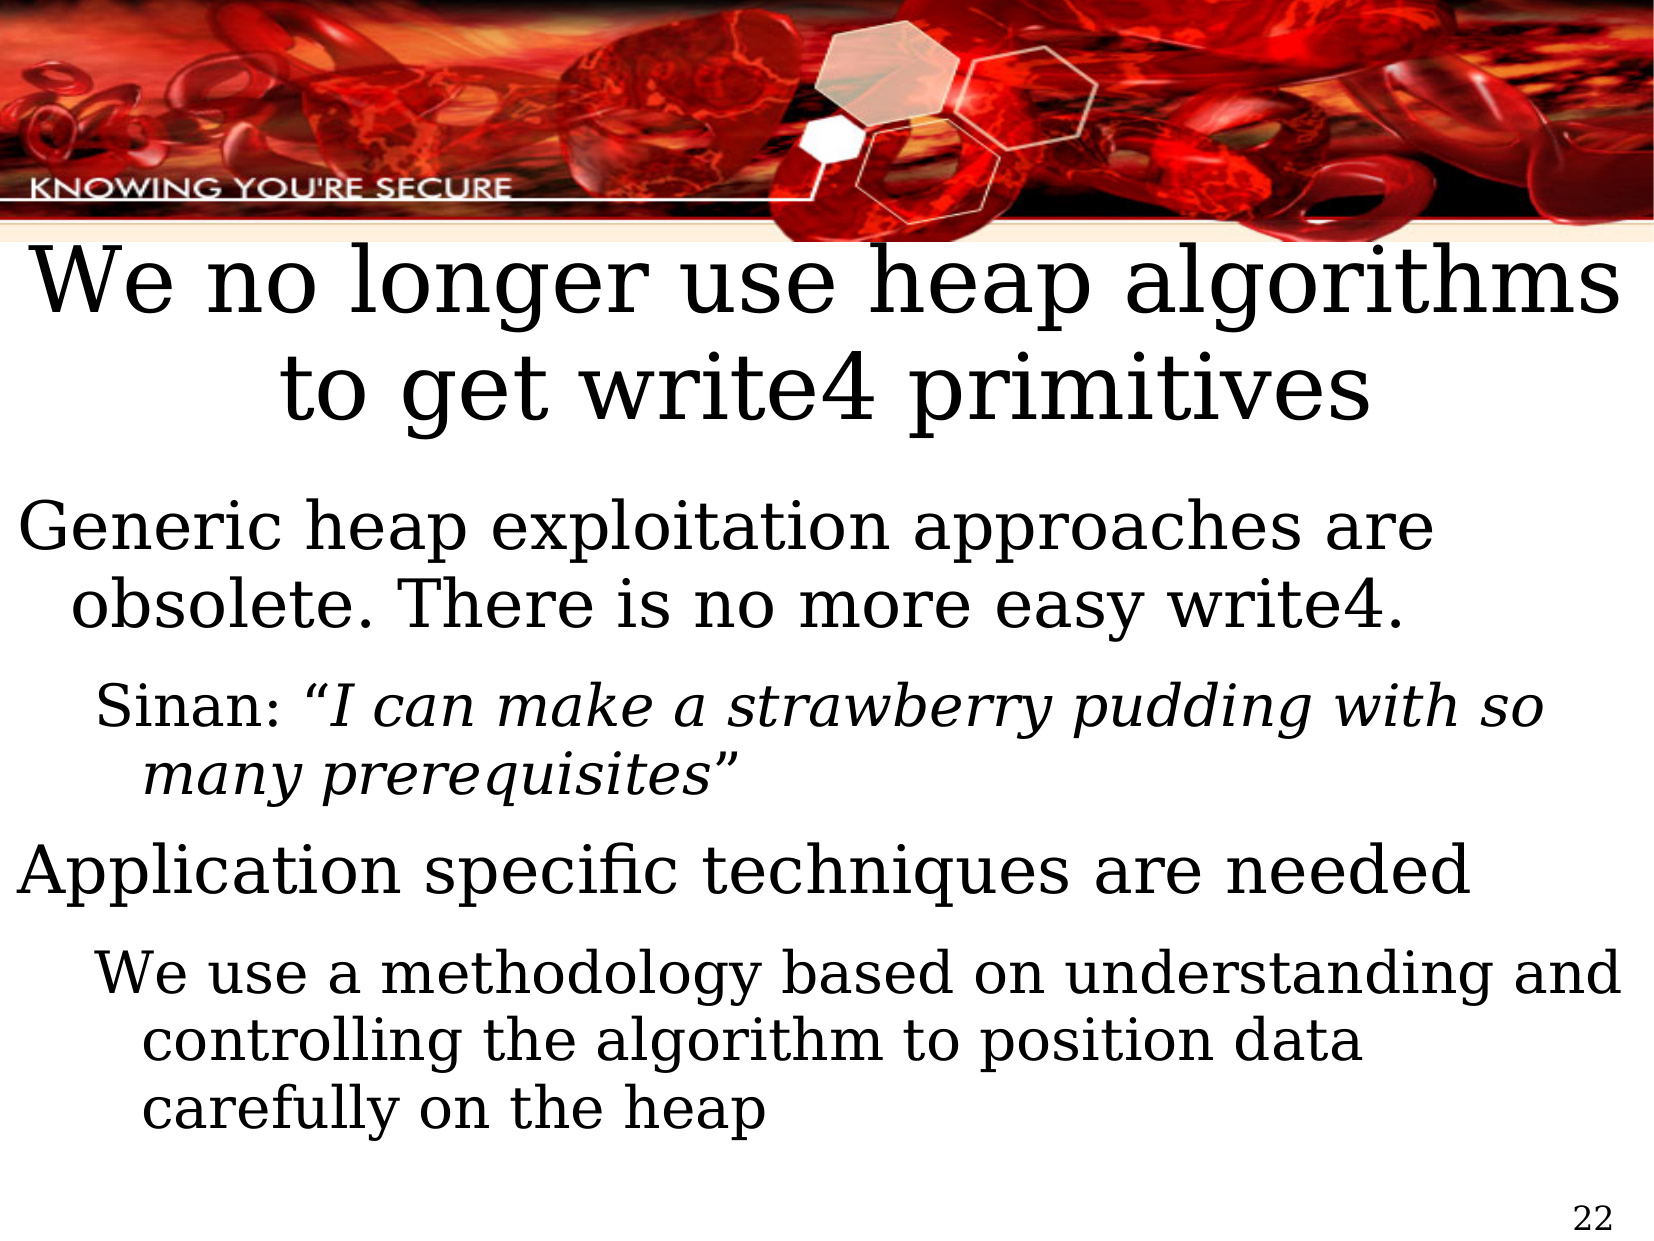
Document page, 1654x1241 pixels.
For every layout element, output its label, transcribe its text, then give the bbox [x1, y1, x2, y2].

title We no longer use heap algorithms to get write4 primitives [0, 227, 1654, 442]
picture [0, 0, 1654, 227]
list Generic heap exploitation approaches are obsolete. There is no more easy write4. Sinan: “I can make a strawberry pudding with so many prerequisites” Application specific techniques are needed We use a methodology based on understanding and controlling the algorithm to position data carefully on the heap [0, 487, 1625, 1143]
